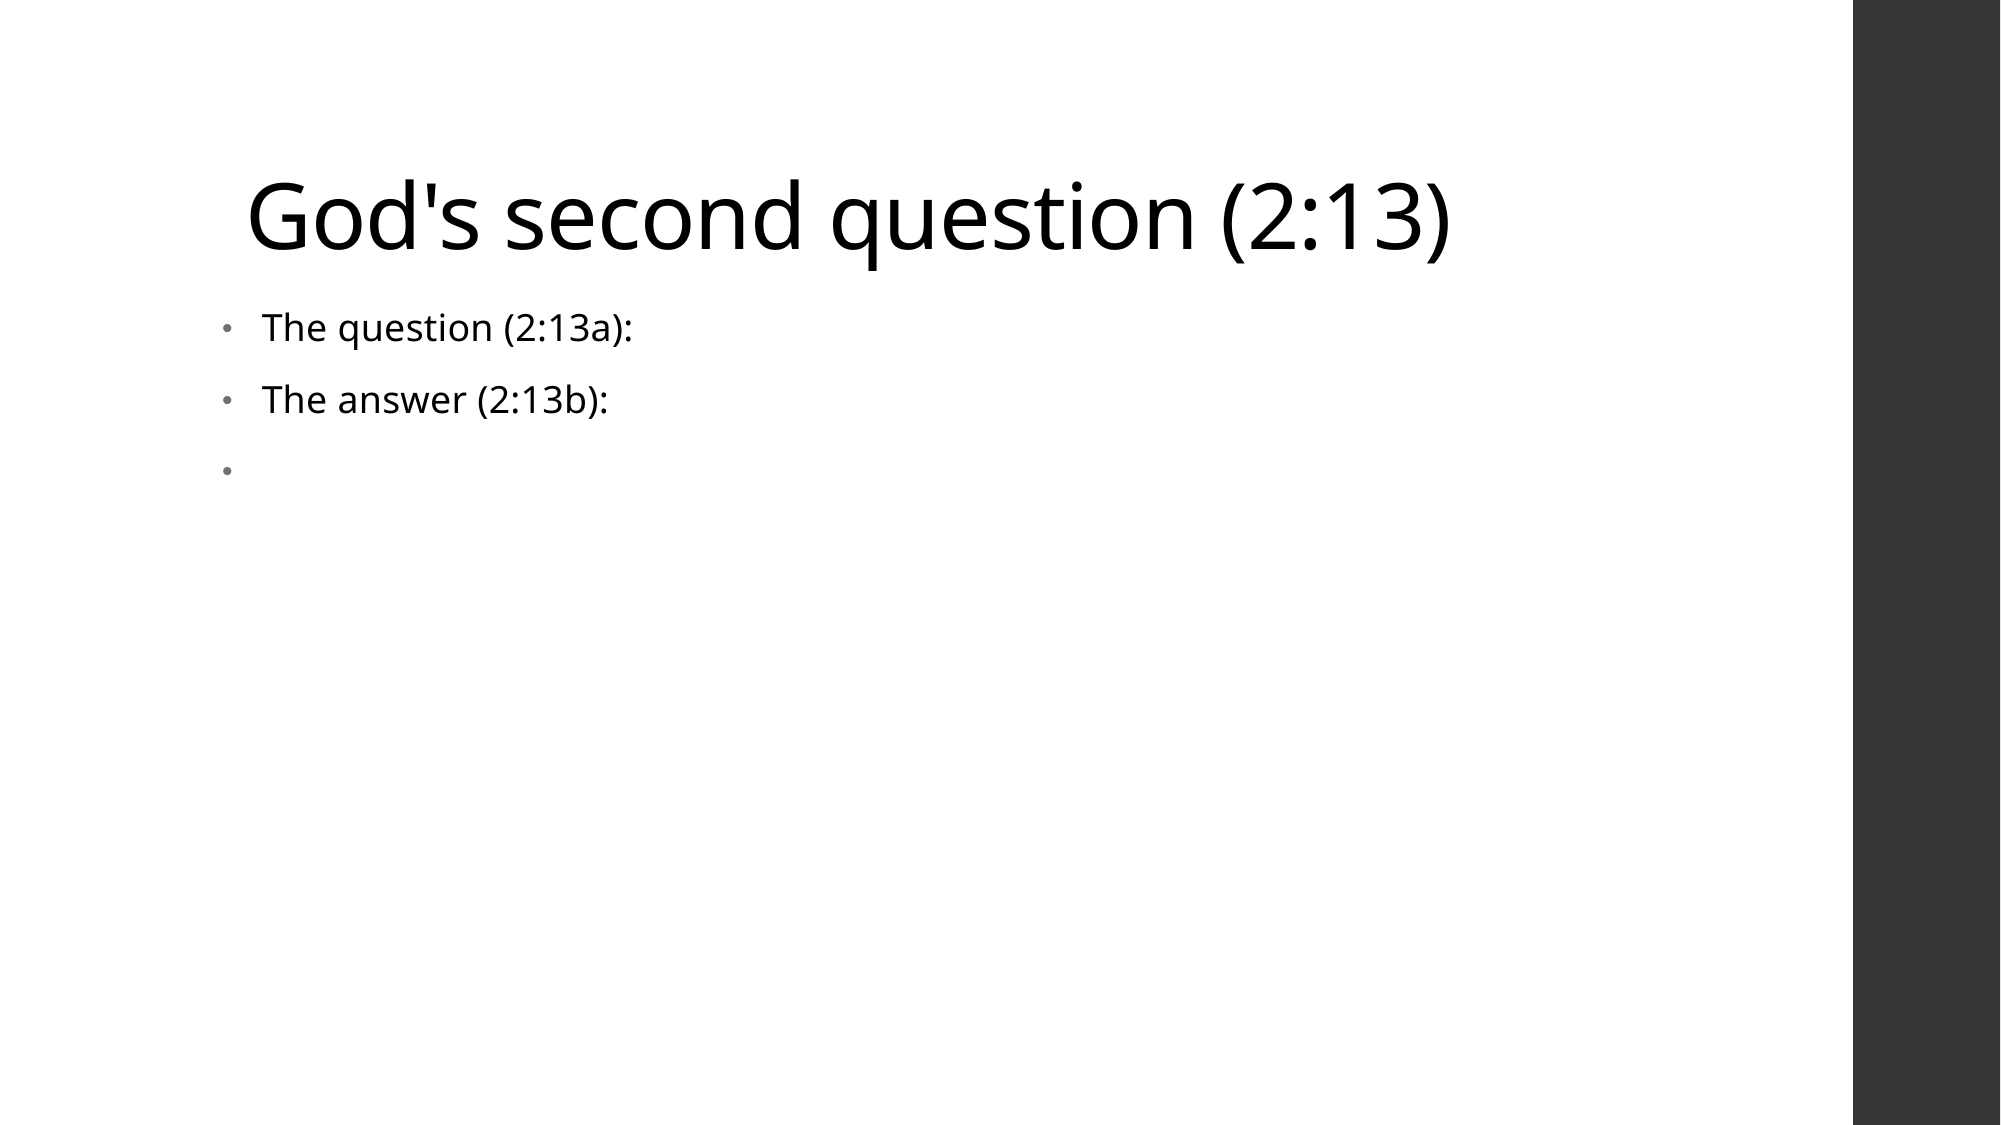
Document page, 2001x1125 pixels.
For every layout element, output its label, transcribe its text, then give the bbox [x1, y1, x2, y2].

title God's second question (2:13) [206, 60, 1797, 278]
list The question (2:13a): The answer (2:13b): [206, 299, 1617, 1014]
